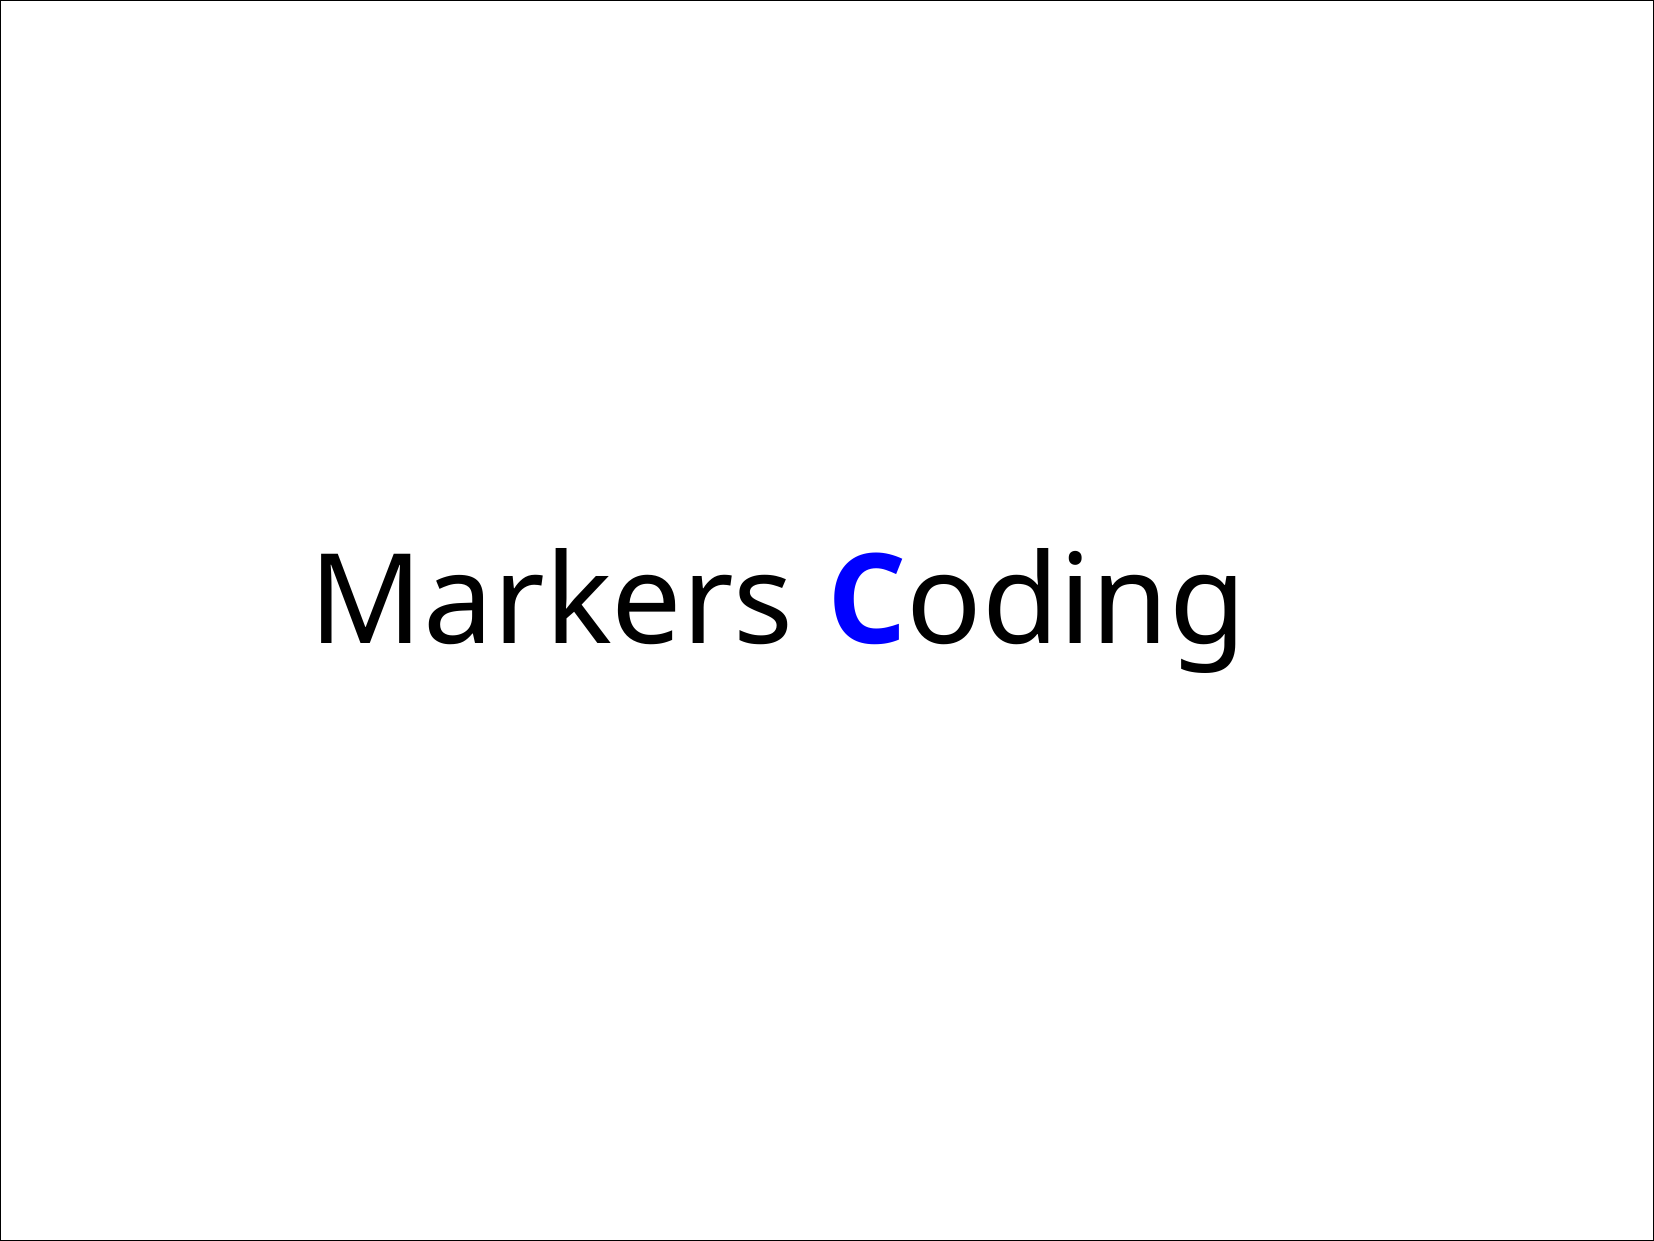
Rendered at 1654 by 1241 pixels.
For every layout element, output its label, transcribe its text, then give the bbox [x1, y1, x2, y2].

text_box Markers Coding [295, 501, 1388, 690]
text_box [0, 0, 1654, 1241]
